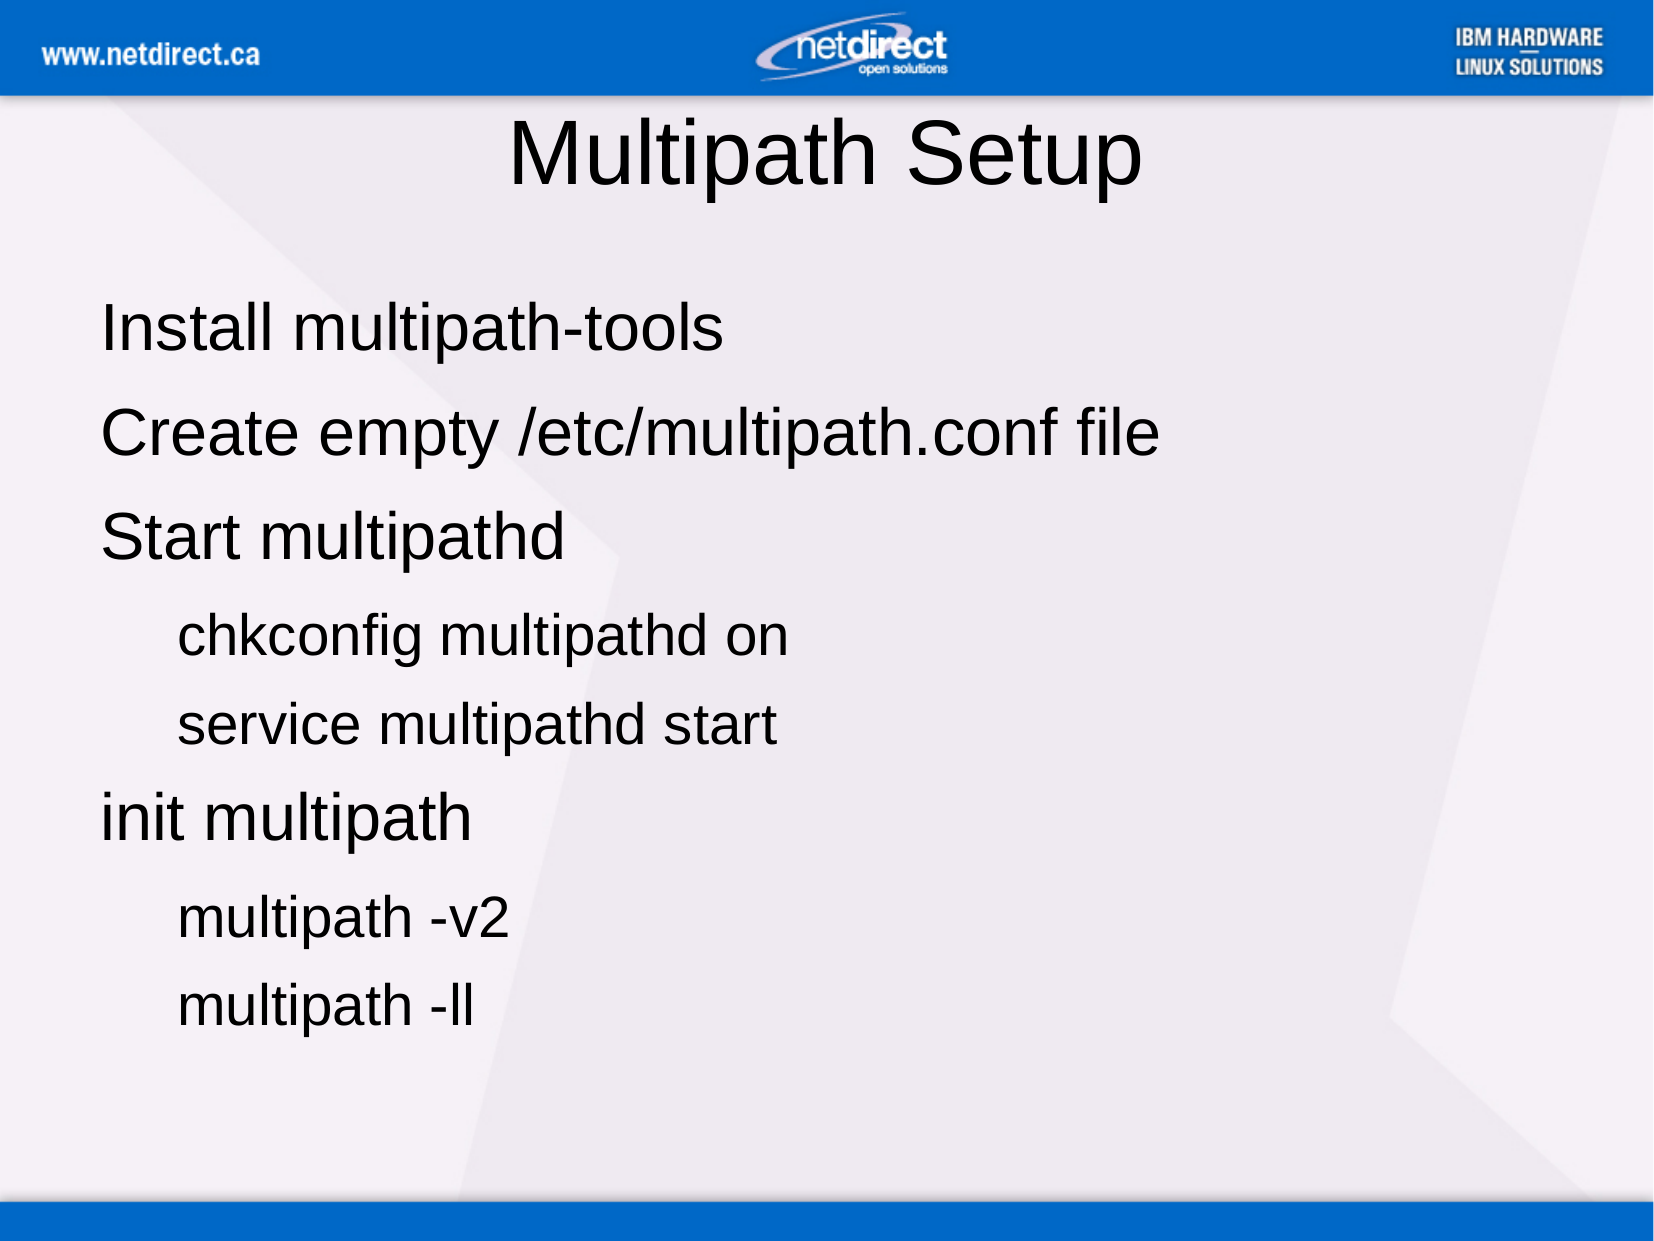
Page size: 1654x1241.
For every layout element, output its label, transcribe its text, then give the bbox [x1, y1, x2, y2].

picture [0, 0, 1654, 1241]
list Install multipath-tools Create empty /etc/multipath.conf file Start multipathd chkconfig multipathd on service multipathd start init multipath multipath -v2 multipath -ll [82, 290, 1571, 1102]
title Multipath Setup [82, 56, 1571, 250]
